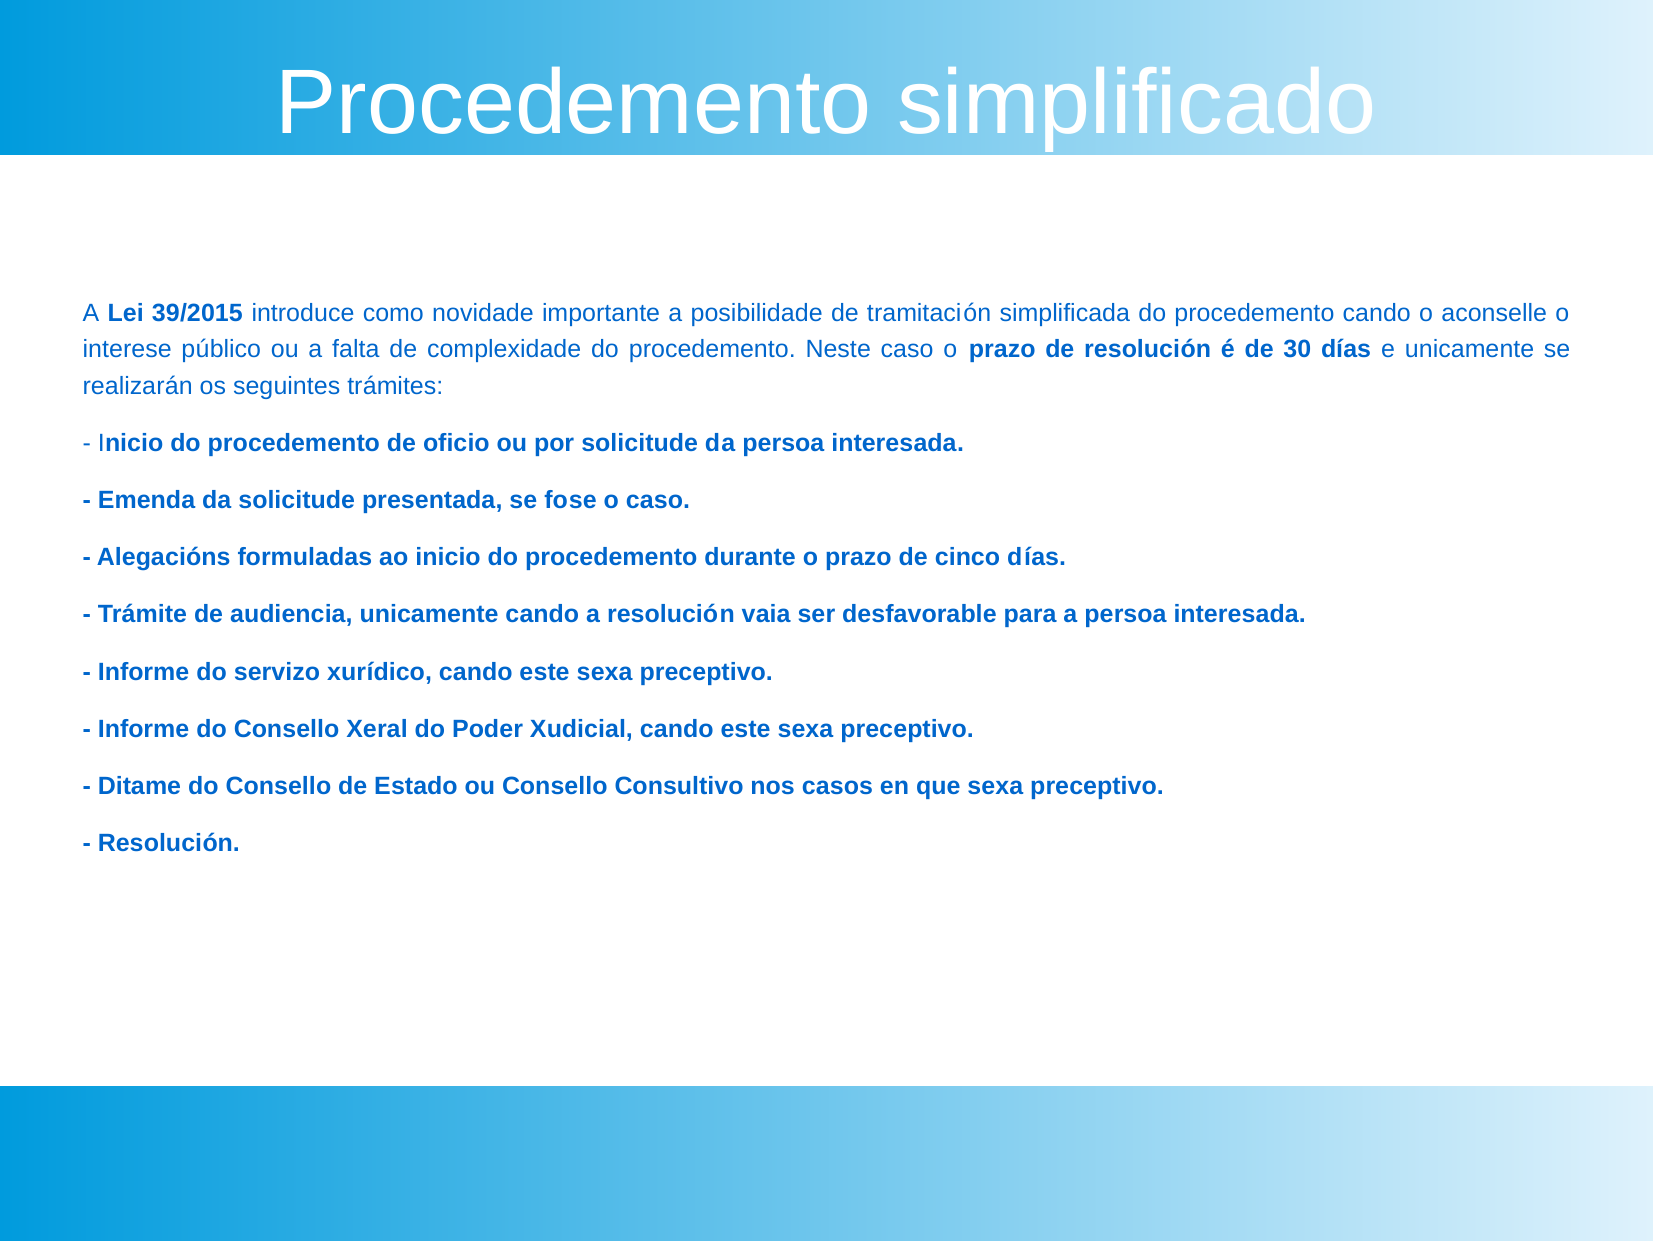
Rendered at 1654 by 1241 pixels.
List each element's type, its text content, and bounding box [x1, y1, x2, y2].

list A Lei 39/2015 introduce como novidade importante a posibilidade de tramitación simplificada do procedemento cando o aconselle o interese público ou a falta de complexidade do procedemento. Neste caso o prazo de resolución é de 30 días e unicamente se realizarán os seguintes trámites: - Inicio do procedemento de oficio ou por solicitude da persoa interesada. - Emenda da solicitude presentada, se fose o caso. - Alegacións formuladas ao inicio do procedemento durante o prazo de cinco días. - Trámite de audiencia, unicamente cando a resolución vaia ser desfavorable para a persoa interesada. - Informe do servizo xurídico, cando este sexa preceptivo. - Informe do Consello Xeral do Poder Xudicial, cando este sexa preceptivo. - Ditame do Consello de Estado ou Consello Consultivo nos casos en que sexa preceptivo. - Resolución. [82, 290, 1571, 1010]
title Procedemento simplificado [82, 49, 1571, 155]
